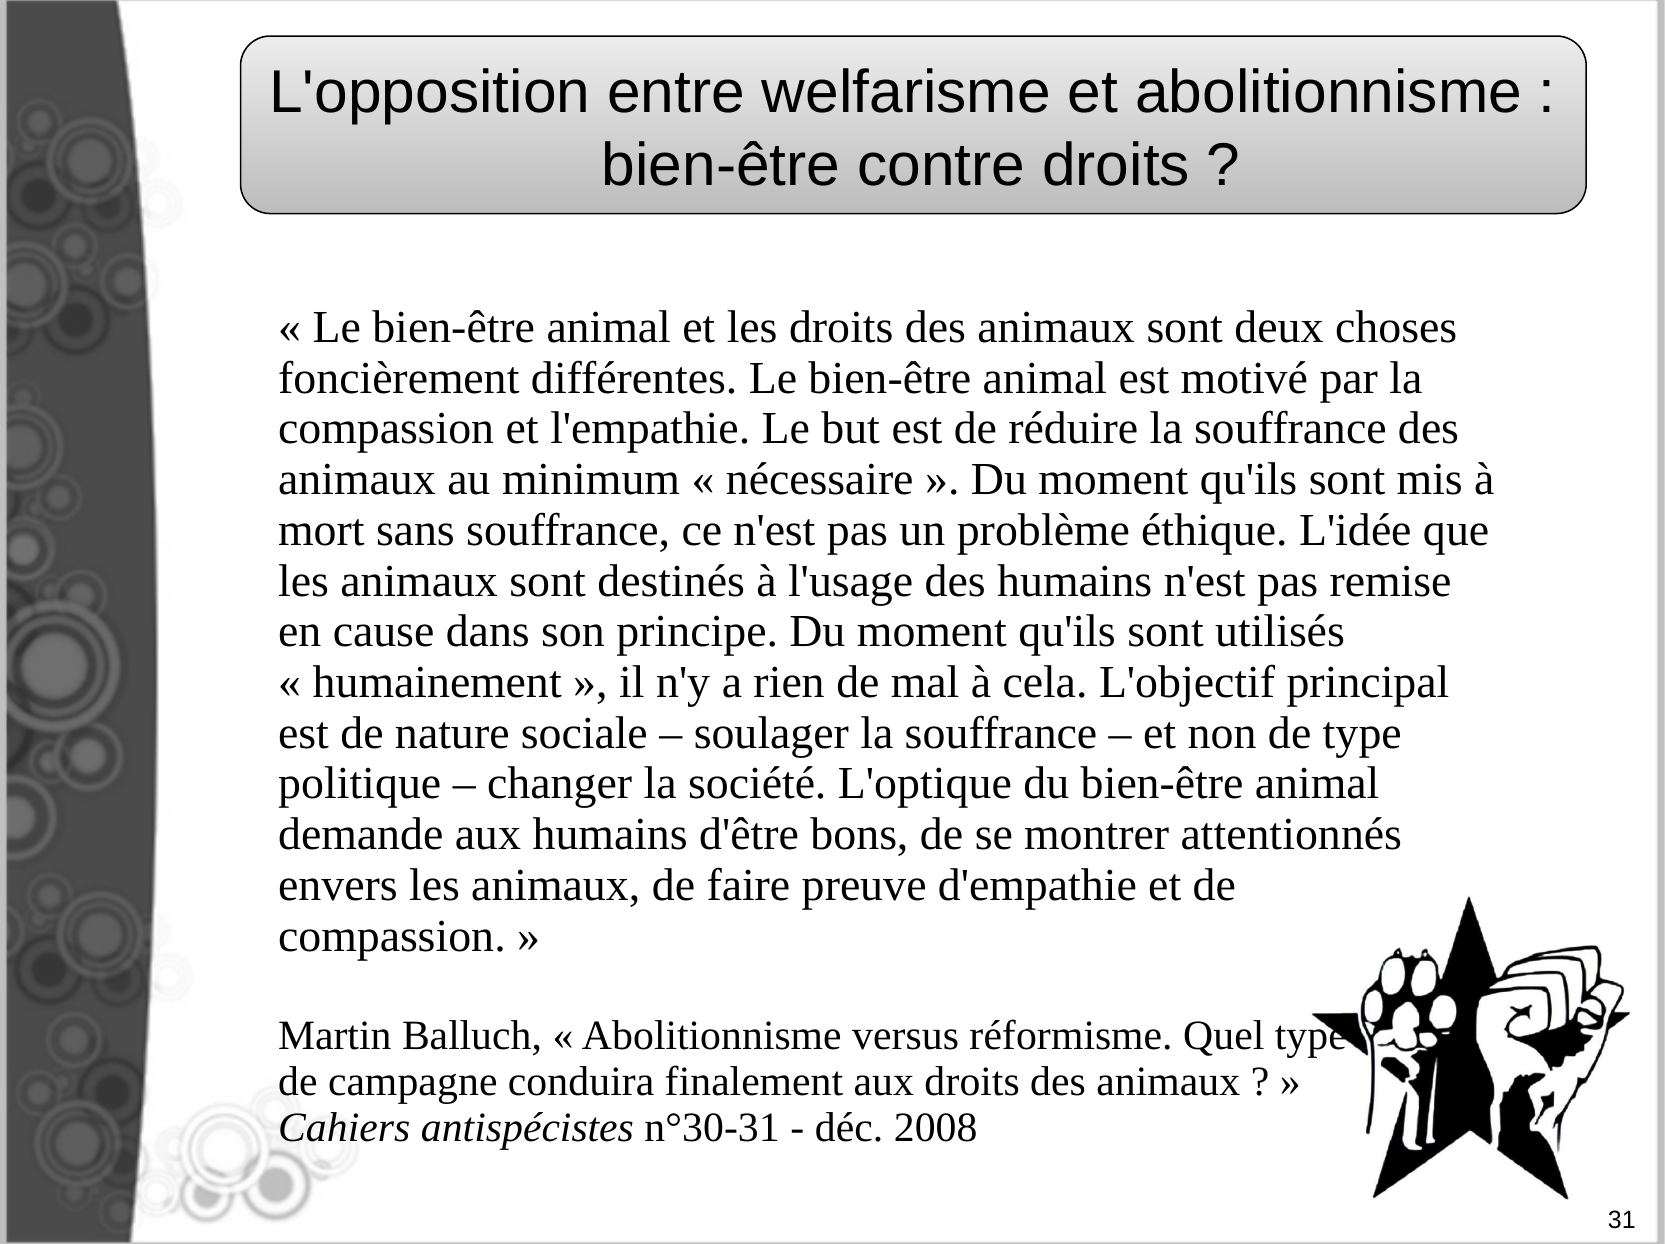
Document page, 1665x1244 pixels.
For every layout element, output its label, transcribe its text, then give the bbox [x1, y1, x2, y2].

text_box L'opposition entre welfarisme et abolitionnisme : bien-être contre droits ? [251, 44, 1576, 205]
text_box 31 [1297, 1195, 1645, 1242]
text_box « Le bien-être animal et les droits des animaux sont deux choses foncièrement différentes. Le bien-être animal est motivé par la compassion et l'empathie. Le but est de réduire la souffrance des animaux au minimum « nécessaire ». Du moment qu'ils sont mis à mort sans souffrance, ce n'est pas un problème éthique. L'idée que les animaux sont destinés à l'usage des humains n'est pas remise en cause dans son principe. Du moment qu'ils sont utilisés « humainement », il n'y a rien de mal à cela. L'objectif principal est de nature sociale – soulager la souffrance – et non de type politique – changer la société. L'optique du bien-être animal demande aux humains d'être bons, de se montrer attentionnés envers les animaux, de faire preuve d'empathie et de compassion. » Martin Balluch, « Abolitionnisme versus réformisme. Quel type de campagne conduira finalement aux droits des animaux ? » Cahiers antispécistes n°30-31 - déc. 2008 [263, 294, 1516, 1140]
text_box [240, 36, 1587, 214]
picture [3, 0, 1662, 1244]
